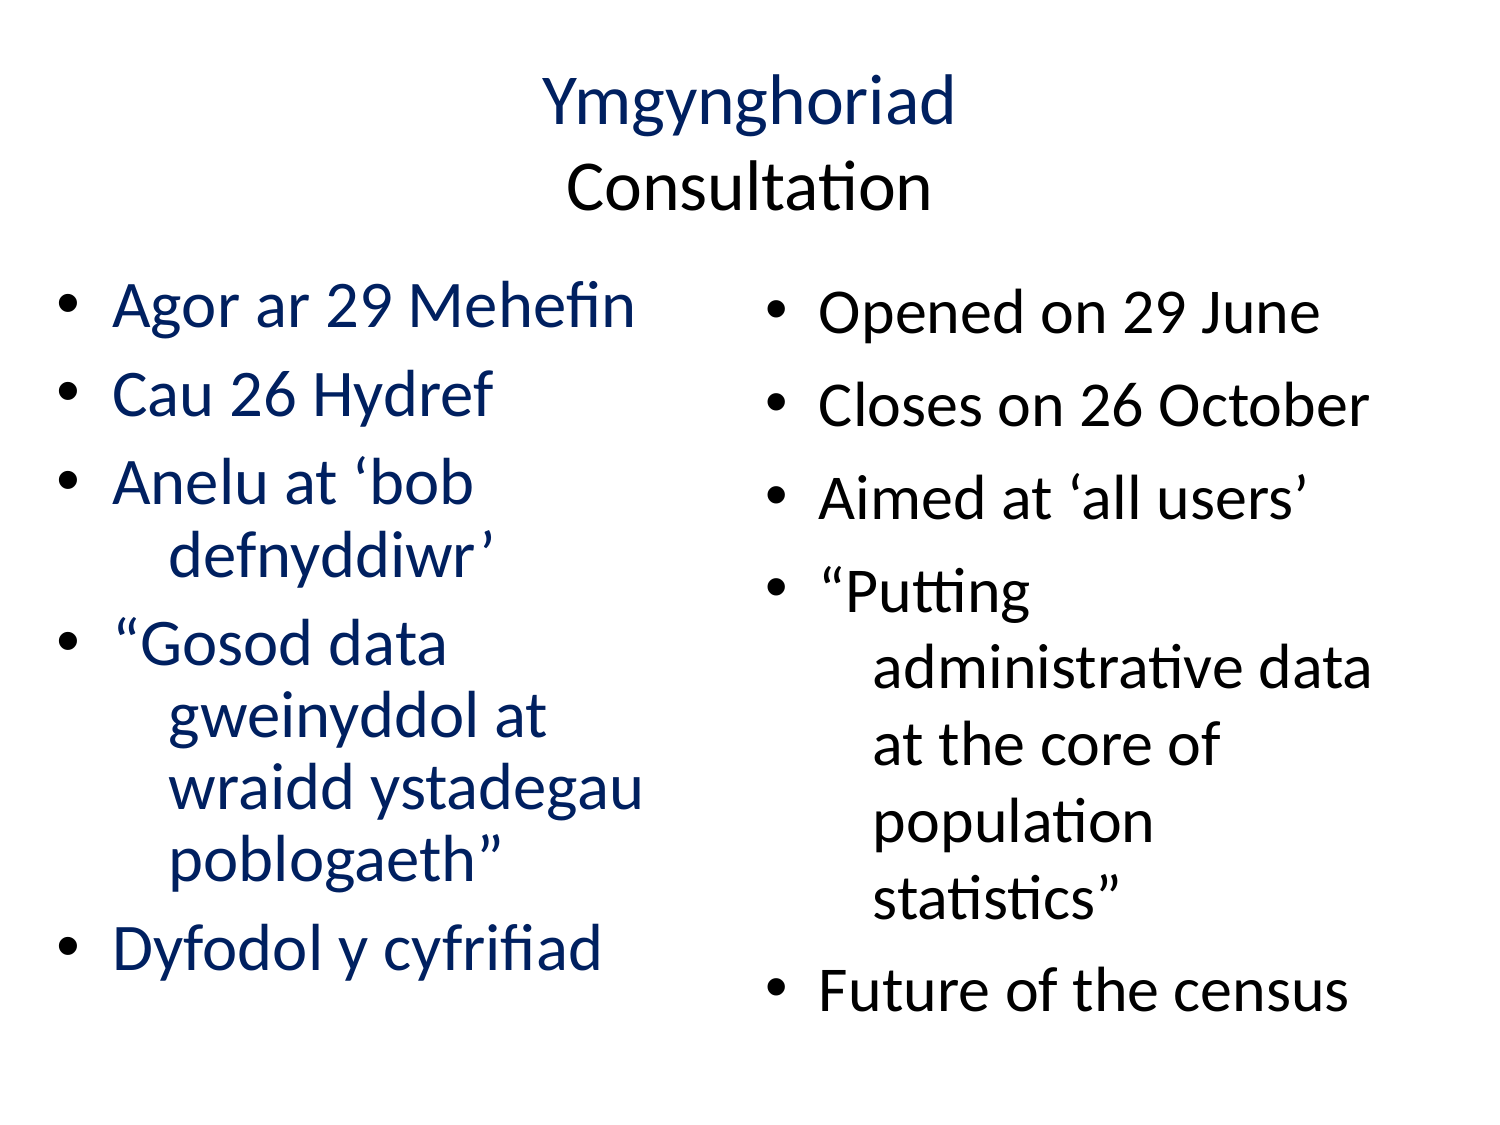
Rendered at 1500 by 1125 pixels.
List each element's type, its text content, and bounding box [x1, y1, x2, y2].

text_box Agor ar 29 Mehefin Cau 26 Hydref Anelu at ‘bob defnyddiwr’ “Gosod data gweinyddol at wraidd ystadegau poblogaeth” Dyfodol y cyfrifiad [41, 262, 717, 1036]
list Opened on 29 June Closes on 26 October Aimed at ‘all users’ “Putting administrative data at the core of population statistics” Future of the census [750, 262, 1426, 1036]
title Ymgynghoriad Consultation [75, 45, 1426, 233]
